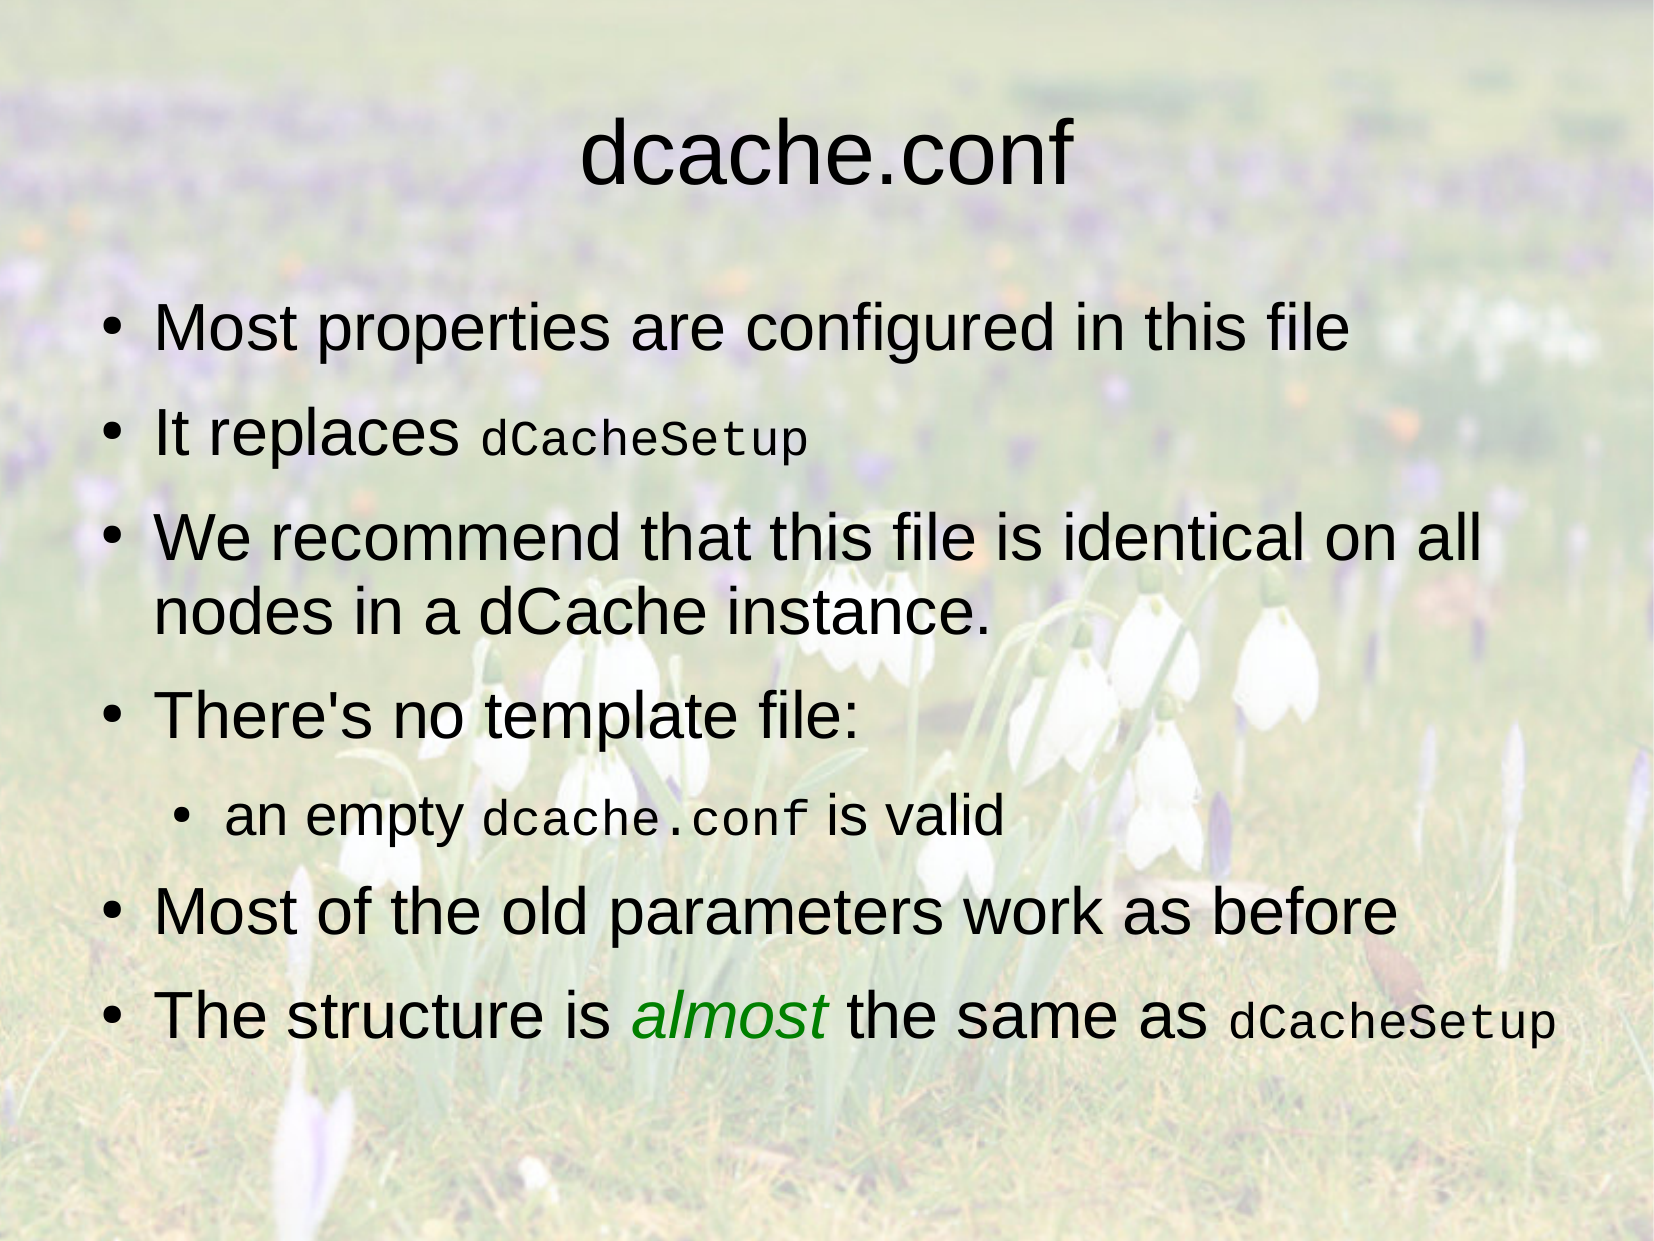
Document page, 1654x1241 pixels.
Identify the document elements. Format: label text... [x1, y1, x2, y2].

picture [0, 0, 1654, 1241]
title dcache.conf [82, 49, 1571, 257]
list Most properties are configured in this file It replaces dCacheSetup We recommend that this file is identical on all nodes in a dCache instance. There's no template file: an empty dcache.conf is valid Most of the old parameters work as before The structure is almost the same as dCacheSetup [82, 290, 1571, 1109]
